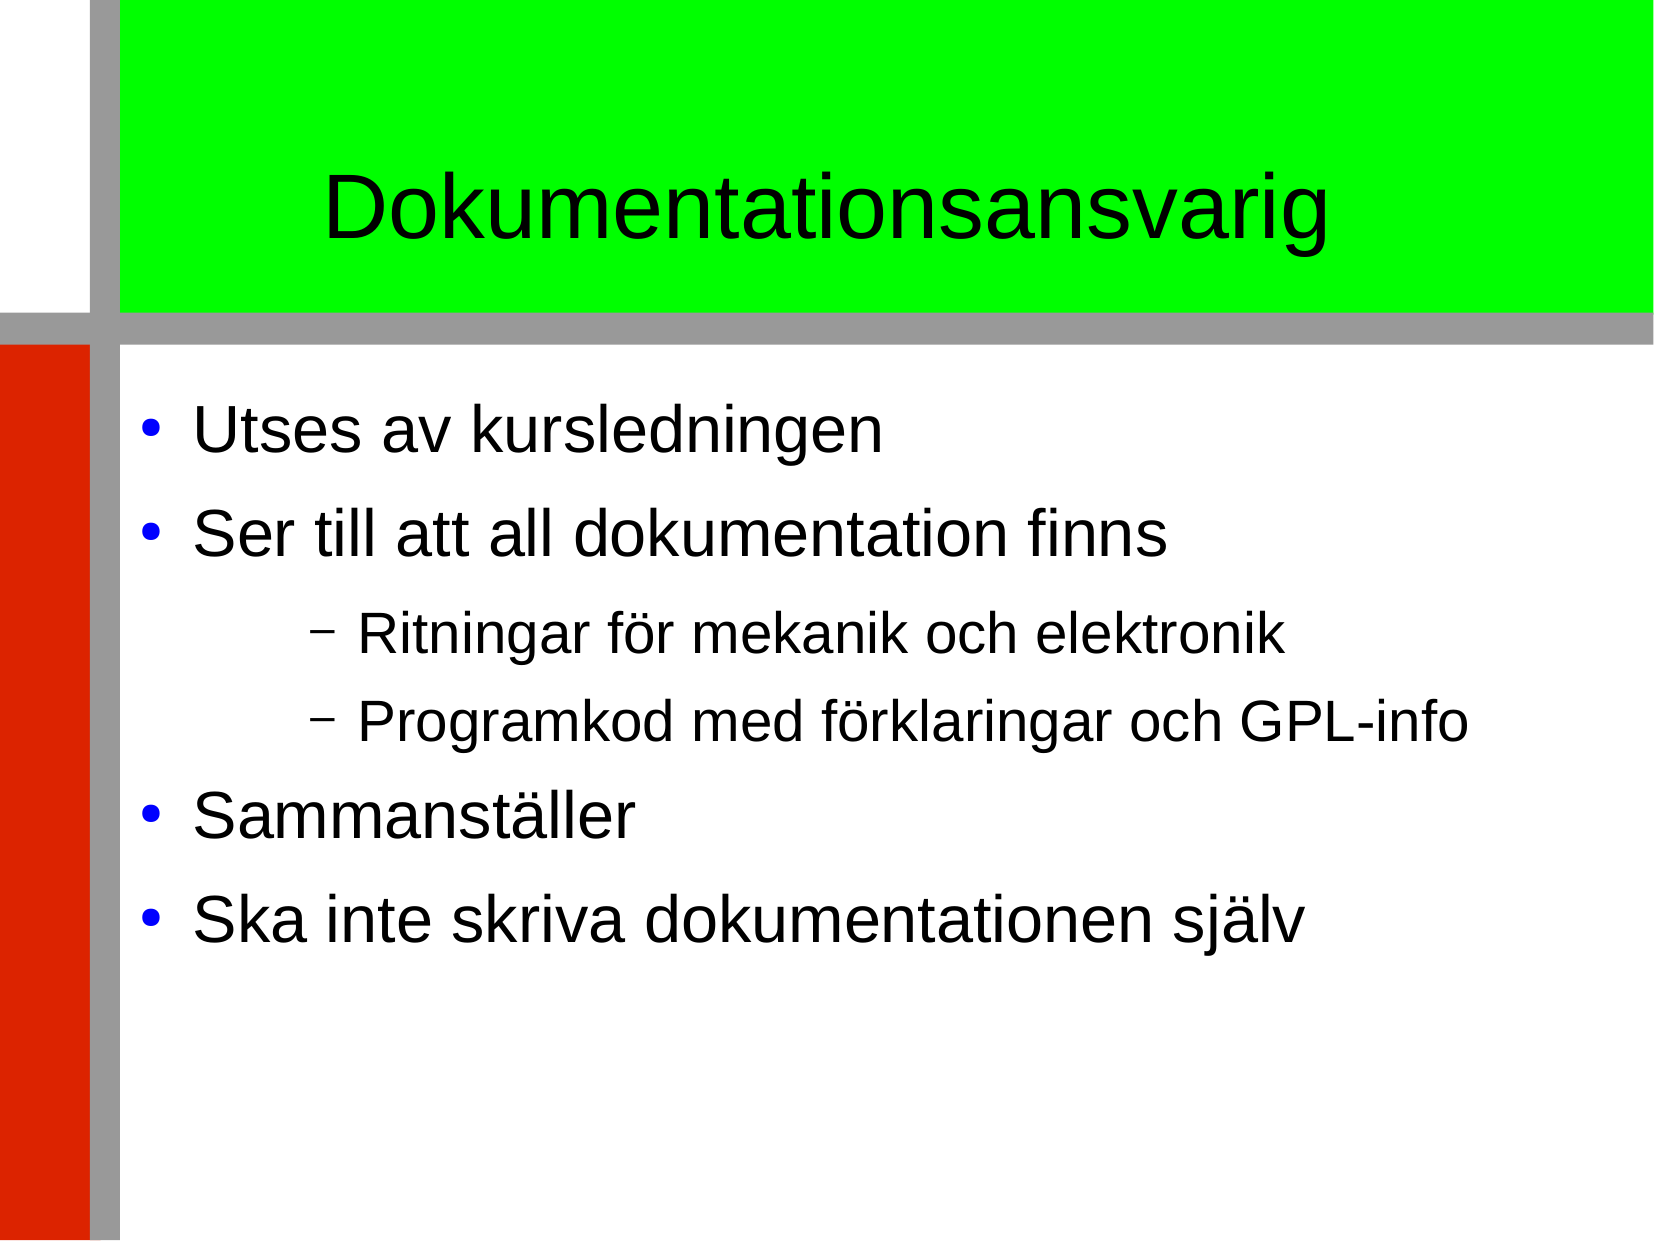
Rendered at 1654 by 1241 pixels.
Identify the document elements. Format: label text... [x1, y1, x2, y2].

title Dokumentationsansvarig [121, 102, 1534, 311]
list Utses av kursledningen Ser till att all dokumentation finns Ritningar för mekanik och elektronik Programkod med förklaringar och GPL-info Sammanställer Ska inte skriva dokumentationen själv [121, 391, 1534, 1211]
